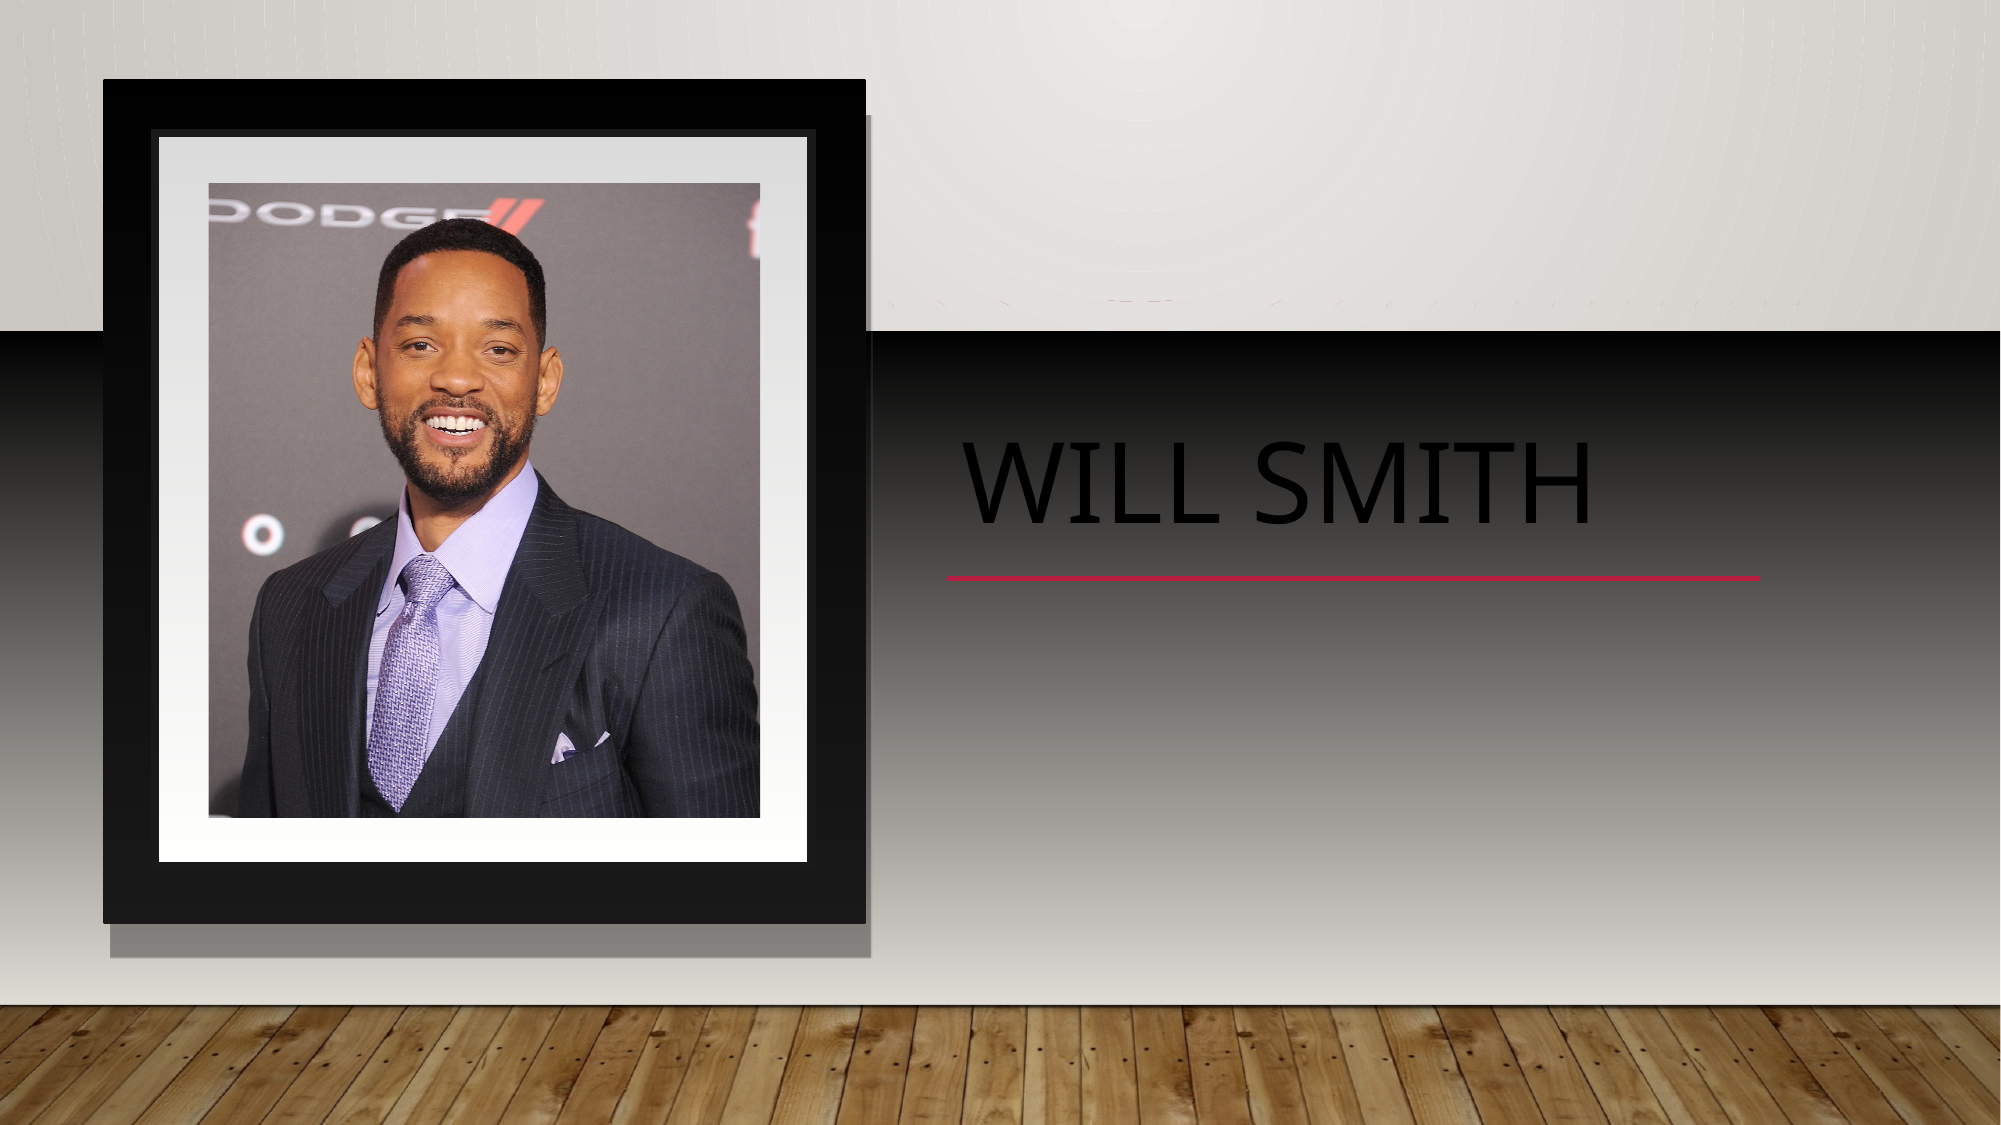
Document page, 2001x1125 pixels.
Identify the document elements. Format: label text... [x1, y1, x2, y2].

picture [208, 183, 761, 818]
text_box [0, 0, 2000, 1005]
picture [0, 1005, 2000, 1125]
title WILL SMITH [946, 158, 1762, 549]
